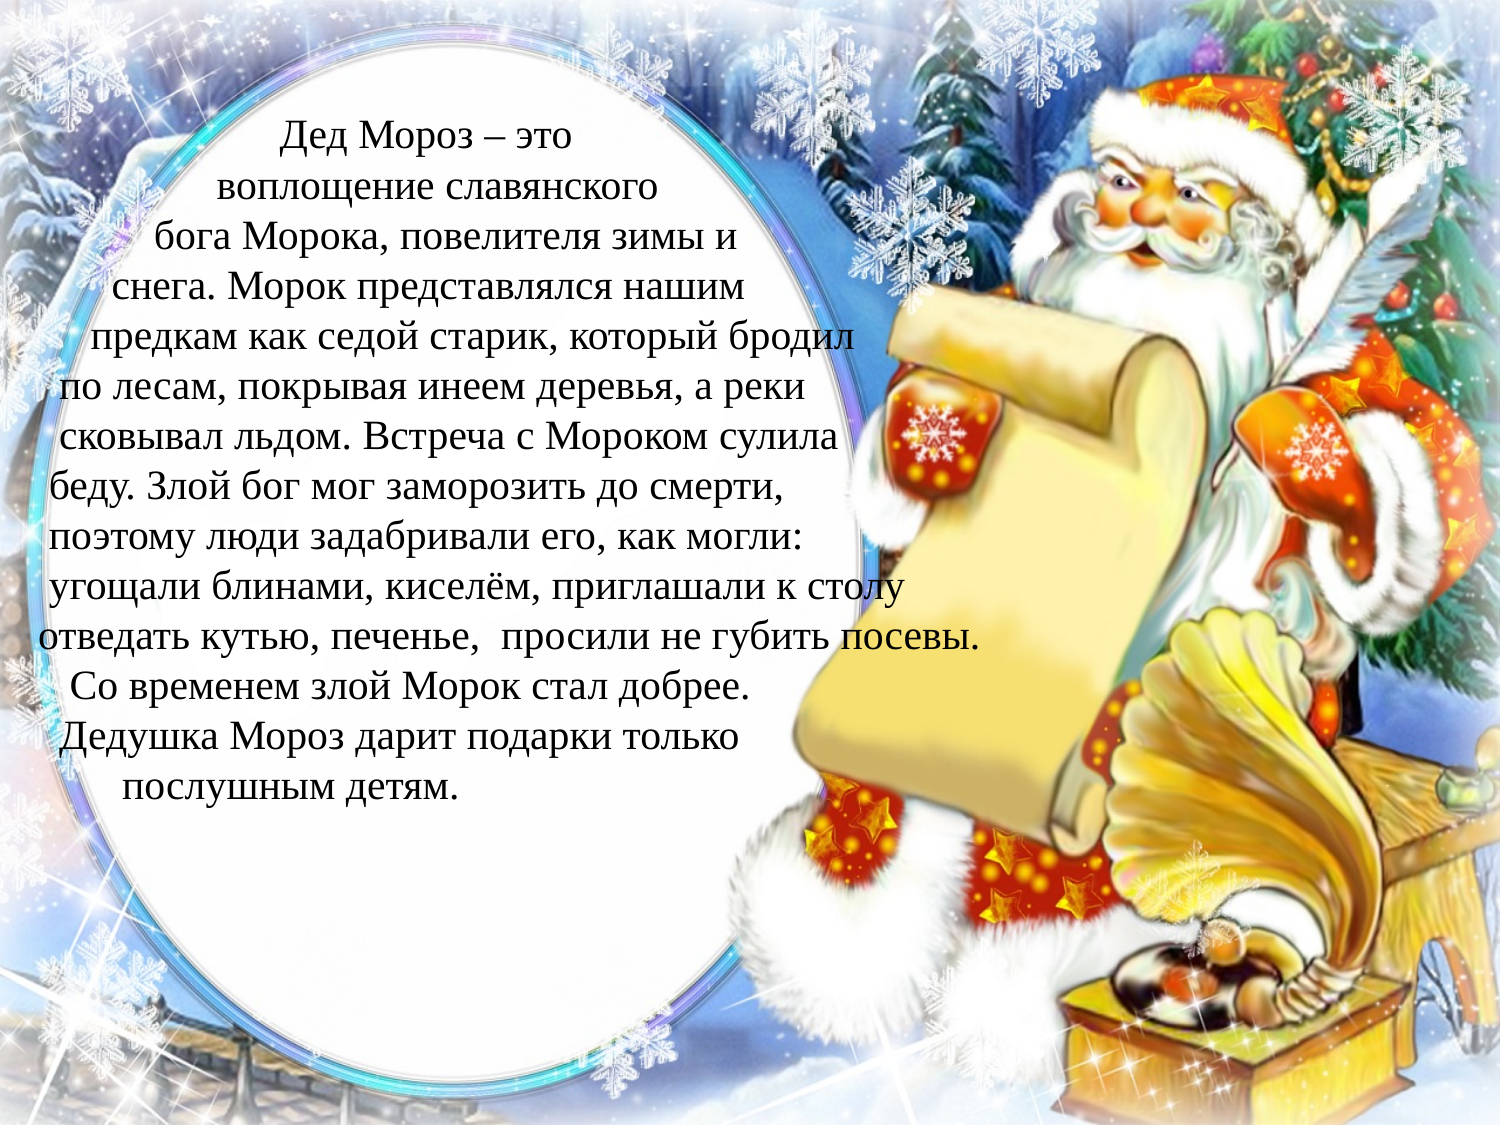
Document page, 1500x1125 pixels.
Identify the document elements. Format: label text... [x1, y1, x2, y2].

text_box Дед Мороз – это воплощение славянского бога Морока, повелителя зимы и снега. Морок представлялся нашим предкам как седой старик, который бродил по лесам, покрывая инеем деревья, а реки сковывал льдом. Встреча с Мороком сулила беду. Злой бог мог заморозить до смерти, поэтому люди задабривали его, как могли: угощали блинами, киселём, приглашали к столу отведать кутью, печенье, просили не губить посевы. Со временем злой Морок стал добрее. Дедушка Мороз дарит подарки только послушным детям. [23, 0, 1360, 816]
picture [0, 0, 1500, 1125]
